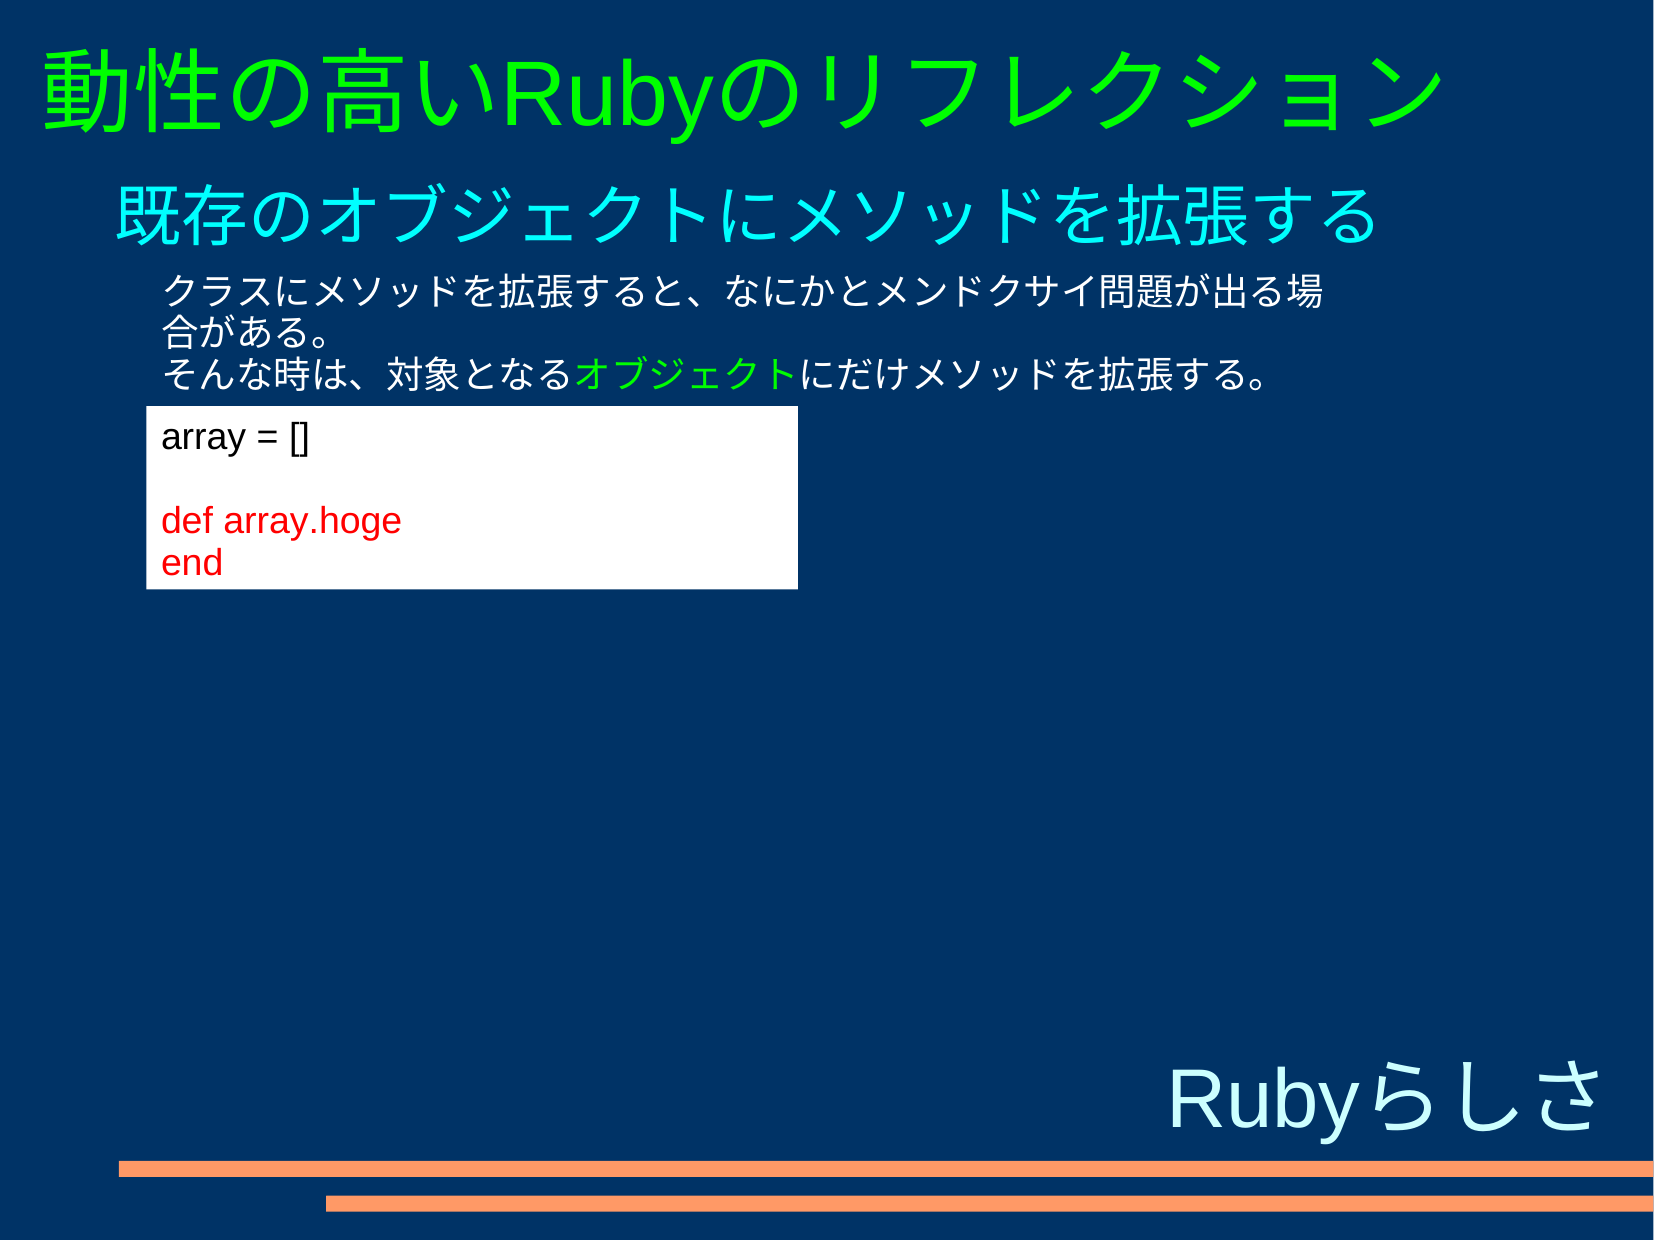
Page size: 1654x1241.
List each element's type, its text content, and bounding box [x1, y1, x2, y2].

text_box array = [] def array.hoge end [146, 406, 798, 590]
text_box 既存のオブジェクトにメソッドを拡張する [100, 168, 1418, 251]
text_box クラスにメソッドを拡張すると、なにかとメンドクサイ問題が出る場合がある。 そんな時は、対象となるオブジェクトにだけメソッドを拡張する。 [146, 261, 1353, 352]
text_box 動性の高いRubyのリフレクション [27, 30, 1654, 148]
text_box Rubyらしさ [1151, 1040, 1647, 1148]
